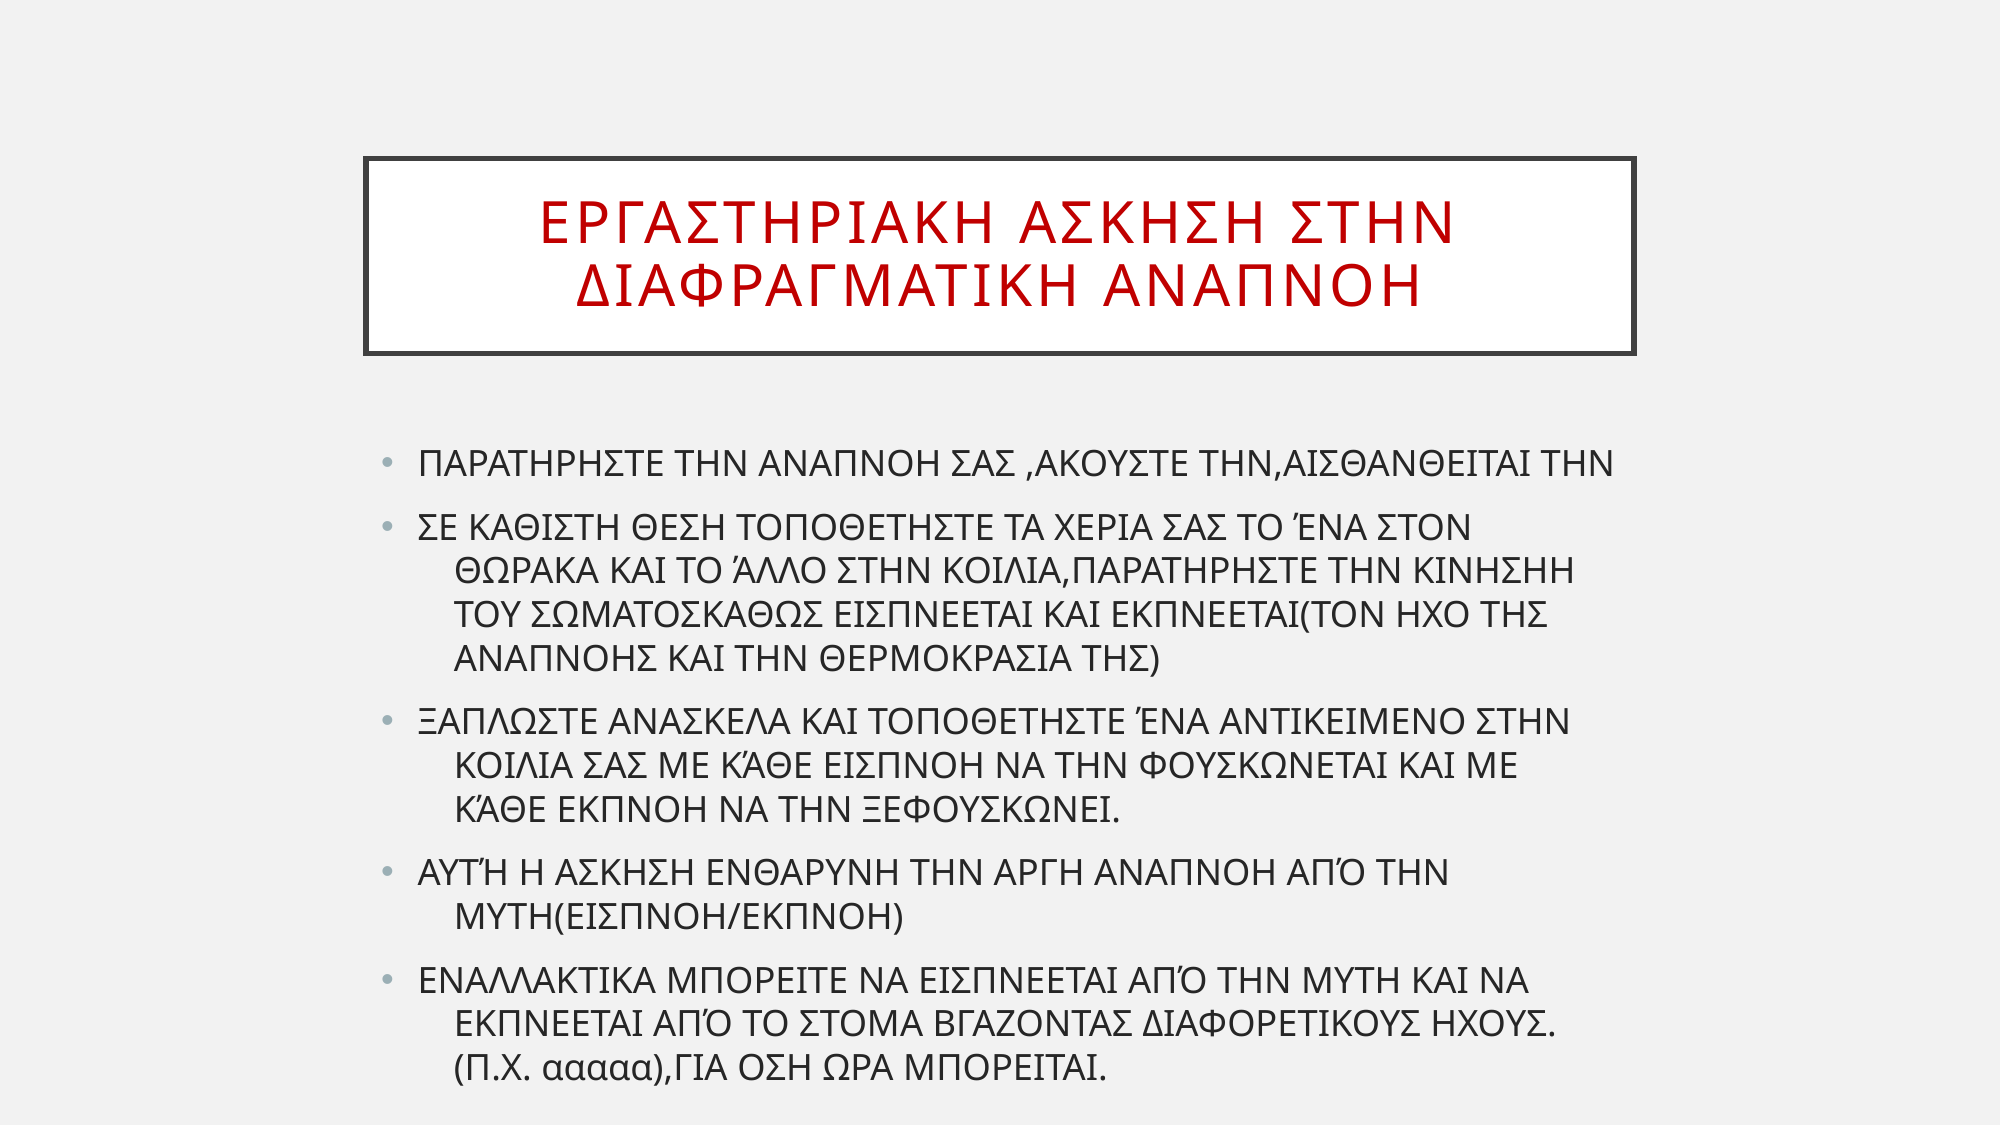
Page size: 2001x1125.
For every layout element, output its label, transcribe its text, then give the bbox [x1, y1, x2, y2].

title ΕΡΓΑΣΤΗΡΙΑΚΗ ΑΣΚΗΣΗ ΣΤΗΝ ΔΙΑΦΡΑΓΜΑΤΙΚΗ ΑΝΑΠΝΟΗ [366, 158, 1634, 354]
list ΠΑΡΑΤΗΡΗΣΤΕ ΤΗΝ ΑΝΑΠΝΟΗ ΣΑΣ ,ΑΚΟΥΣΤΕ ΤΗΝ,ΑΙΣΘΑΝΘΕΙΤΑΙ ΤΗΝ ΣΕ ΚΑΘΙΣΤΗ ΘΕΣΗ ΤΟΠΟΘΕΤΗΣΤΕ ΤΑ ΧΕΡΙΑ ΣΑΣ ΤΟ ΈΝΑ ΣΤΟΝ ΘΩΡΑΚΑ ΚΑΙ ΤΟ ΆΛΛΟ ΣΤΗΝ ΚΟΙΛΙΑ,ΠΑΡΑΤΗΡΗΣΤΕ ΤΗΝ ΚΙΝΗΣΗΗ ΤΟΥ ΣΩΜΑΤΟΣΚΑΘΩΣ ΕΙΣΠΝΕΕΤΑΙ ΚΑΙ ΕΚΠΝΕΕΤΑΙ(ΤΟΝ ΗΧΟ ΤΗΣ ΑΝΑΠΝΟΗΣ ΚΑΙ ΤΗΝ ΘΕΡΜΟΚΡΑΣΙΑ ΤΗΣ) ΞΑΠΛΩΣΤΕ ΑΝΑΣΚΕΛΑ ΚΑΙ ΤΟΠΟΘΕΤΗΣΤΕ ΈΝΑ ΑΝΤΙΚΕΙΜΕΝΟ ΣΤΗΝ ΚΟΙΛΙΑ ΣΑΣ ΜΕ ΚΆΘΕ ΕΙΣΠΝΟΗ ΝΑ ΤΗΝ ΦΟΥΣΚΩΝΕΤΑΙ ΚΑΙ ΜΕ ΚΆΘΕ ΕΚΠΝΟΗ ΝΑ ΤΗΝ ΞΕΦΟΥΣΚΩΝΕΙ. ΑΥΤΉ Η ΑΣΚΗΣΗ ΕΝΘΑΡΥΝΗ ΤΗΝ ΑΡΓΗ ΑΝΑΠΝΟΗ ΑΠΌ ΤΗΝ ΜΥΤΗ(ΕΙΣΠΝΟΗ/ΕΚΠΝΟΗ) ΕΝΑΛΛΑΚΤΙΚΑ ΜΠΟΡΕΙΤΕ ΝΑ ΕΙΣΠΝΕΕΤΑΙ ΑΠΌ ΤΗΝ ΜΥΤΗ ΚΑΙ ΝΑ ΕΚΠΝΕΕΤΑΙ ΑΠΌ ΤΟ ΣΤΟΜΑ ΒΓΑΖΟΝΤΑΣ ΔΙΑΦΟΡΕΤΙΚΟΥΣ ΗΧΟΥΣ.(Π.Χ. ααααα),ΓΙΑ ΟΣΗ ΩΡΑ ΜΠΟΡΕΙΤΑΙ. [366, 432, 1634, 1125]
